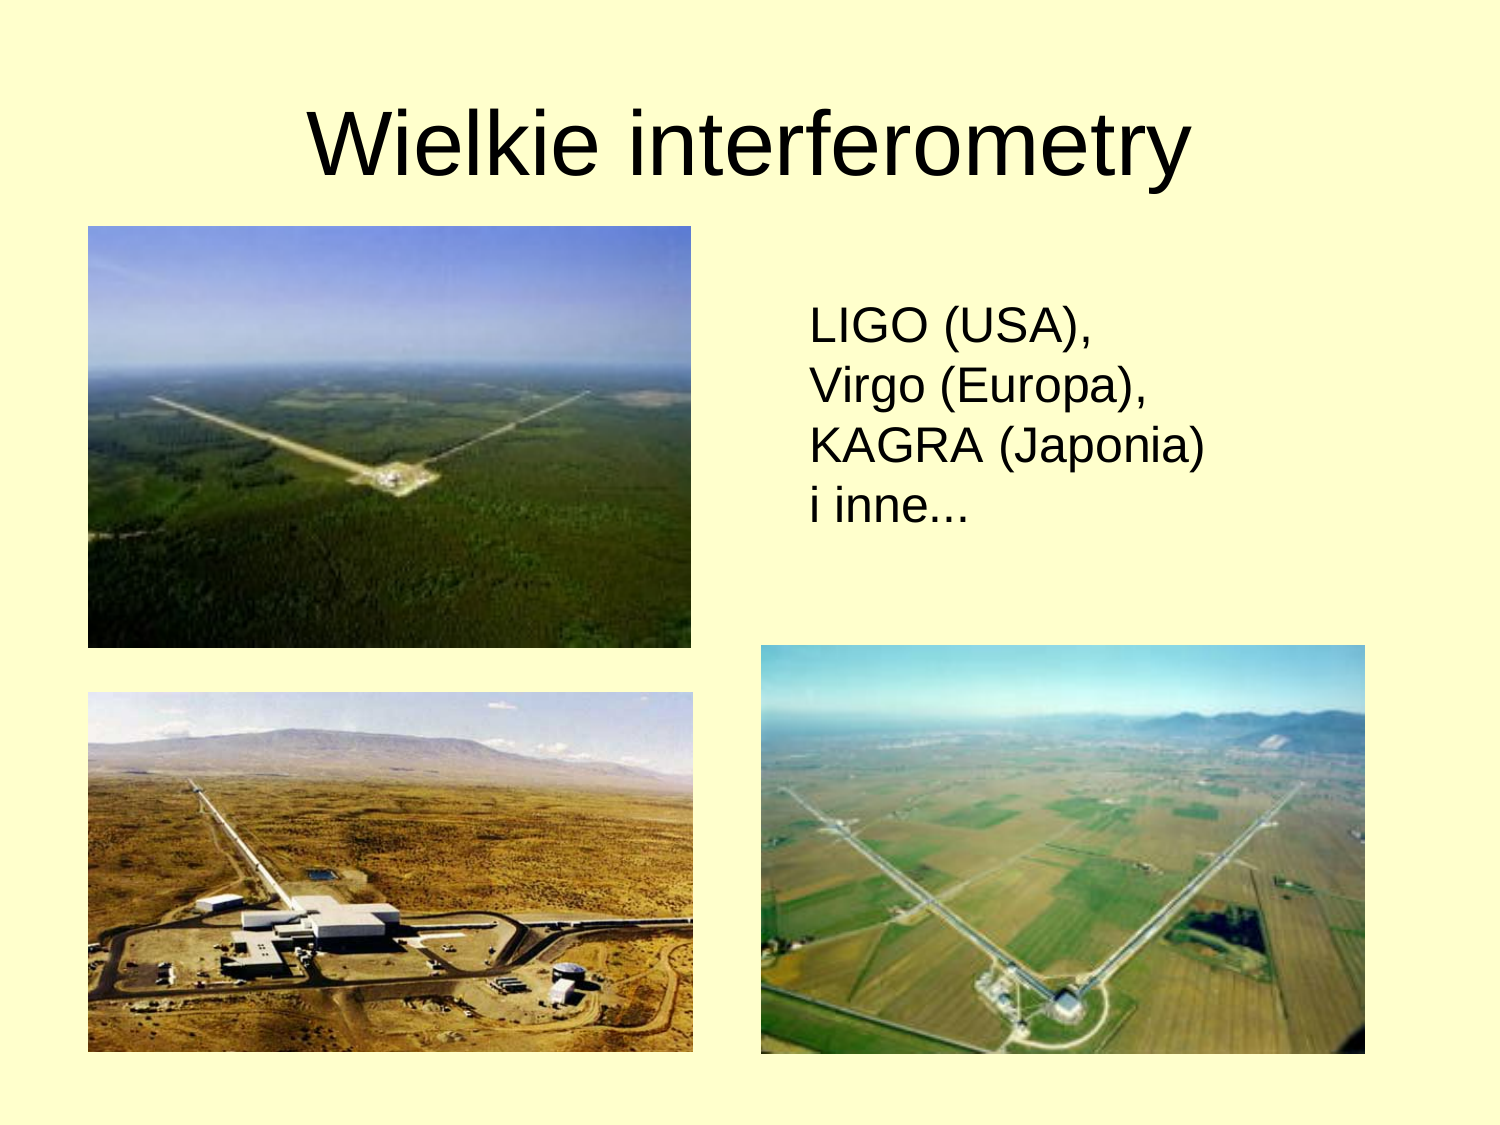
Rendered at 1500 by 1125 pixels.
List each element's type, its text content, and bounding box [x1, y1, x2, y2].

text_box LIGO (USA), Virgo (Europa), KAGRA (Japonia) i inne... [794, 284, 1236, 540]
picture [88, 226, 691, 648]
picture [761, 645, 1365, 1054]
picture [88, 692, 693, 1052]
title Wielkie interferometry [75, 45, 1426, 233]
